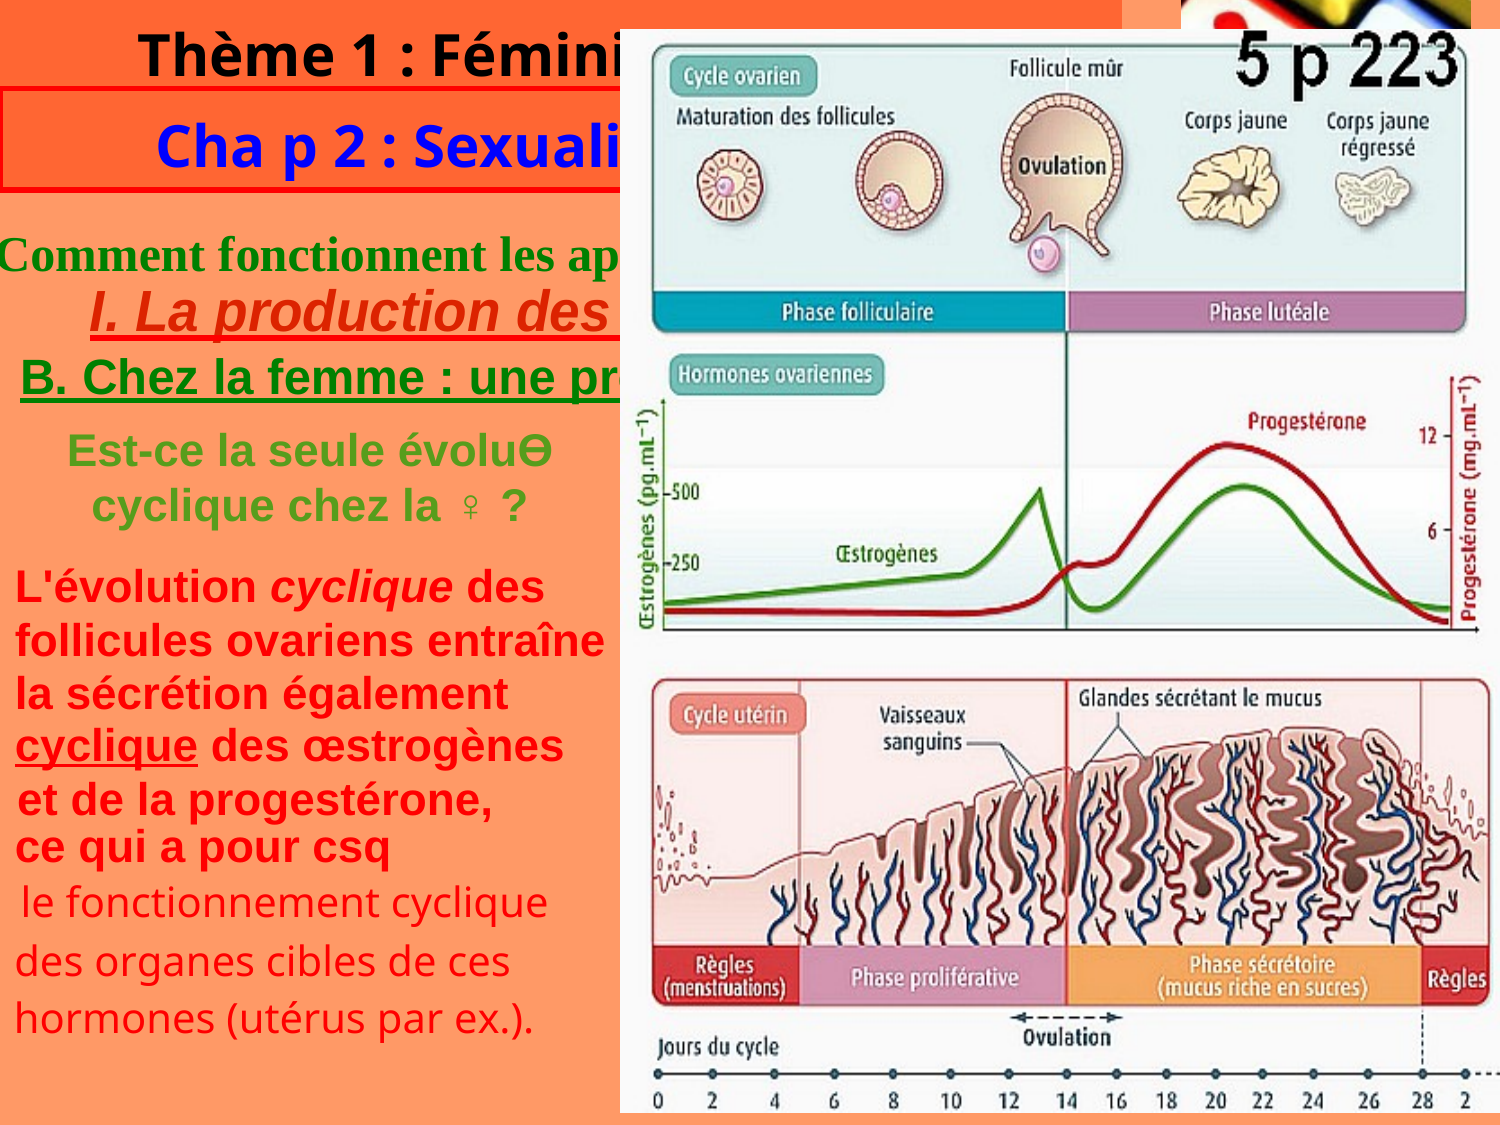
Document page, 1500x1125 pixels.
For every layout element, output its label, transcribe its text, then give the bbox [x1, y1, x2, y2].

text_box cyclique des œstrogènes [0, 708, 615, 779]
text_box la sécrétion également [0, 674, 591, 708]
text_box follicules ovariens entraîne [0, 603, 620, 674]
chart [0, 225, 620, 343]
text_box L'évolution cyclique des [0, 549, 591, 603]
text_box des organes cibles de ces [0, 927, 556, 984]
chart [0, 347, 620, 413]
text_box ce qui a pour csq [0, 809, 443, 886]
text_box Thème 1 : Féminin / masculin [0, 0, 1122, 88]
text_box Est-ce la seule évoluӨ cyclique chez la ♀ ? [0, 413, 620, 539]
text_box Cha p 2 : Sexualité, procréation et plaisir. [0, 88, 620, 191]
text_box le fonctionnement cyclique [5, 868, 567, 934]
text_box et de la progestérone, [2, 761, 550, 832]
picture [620, 0, 1500, 1113]
text_box hormones (utérus par ex.). [0, 984, 583, 1049]
